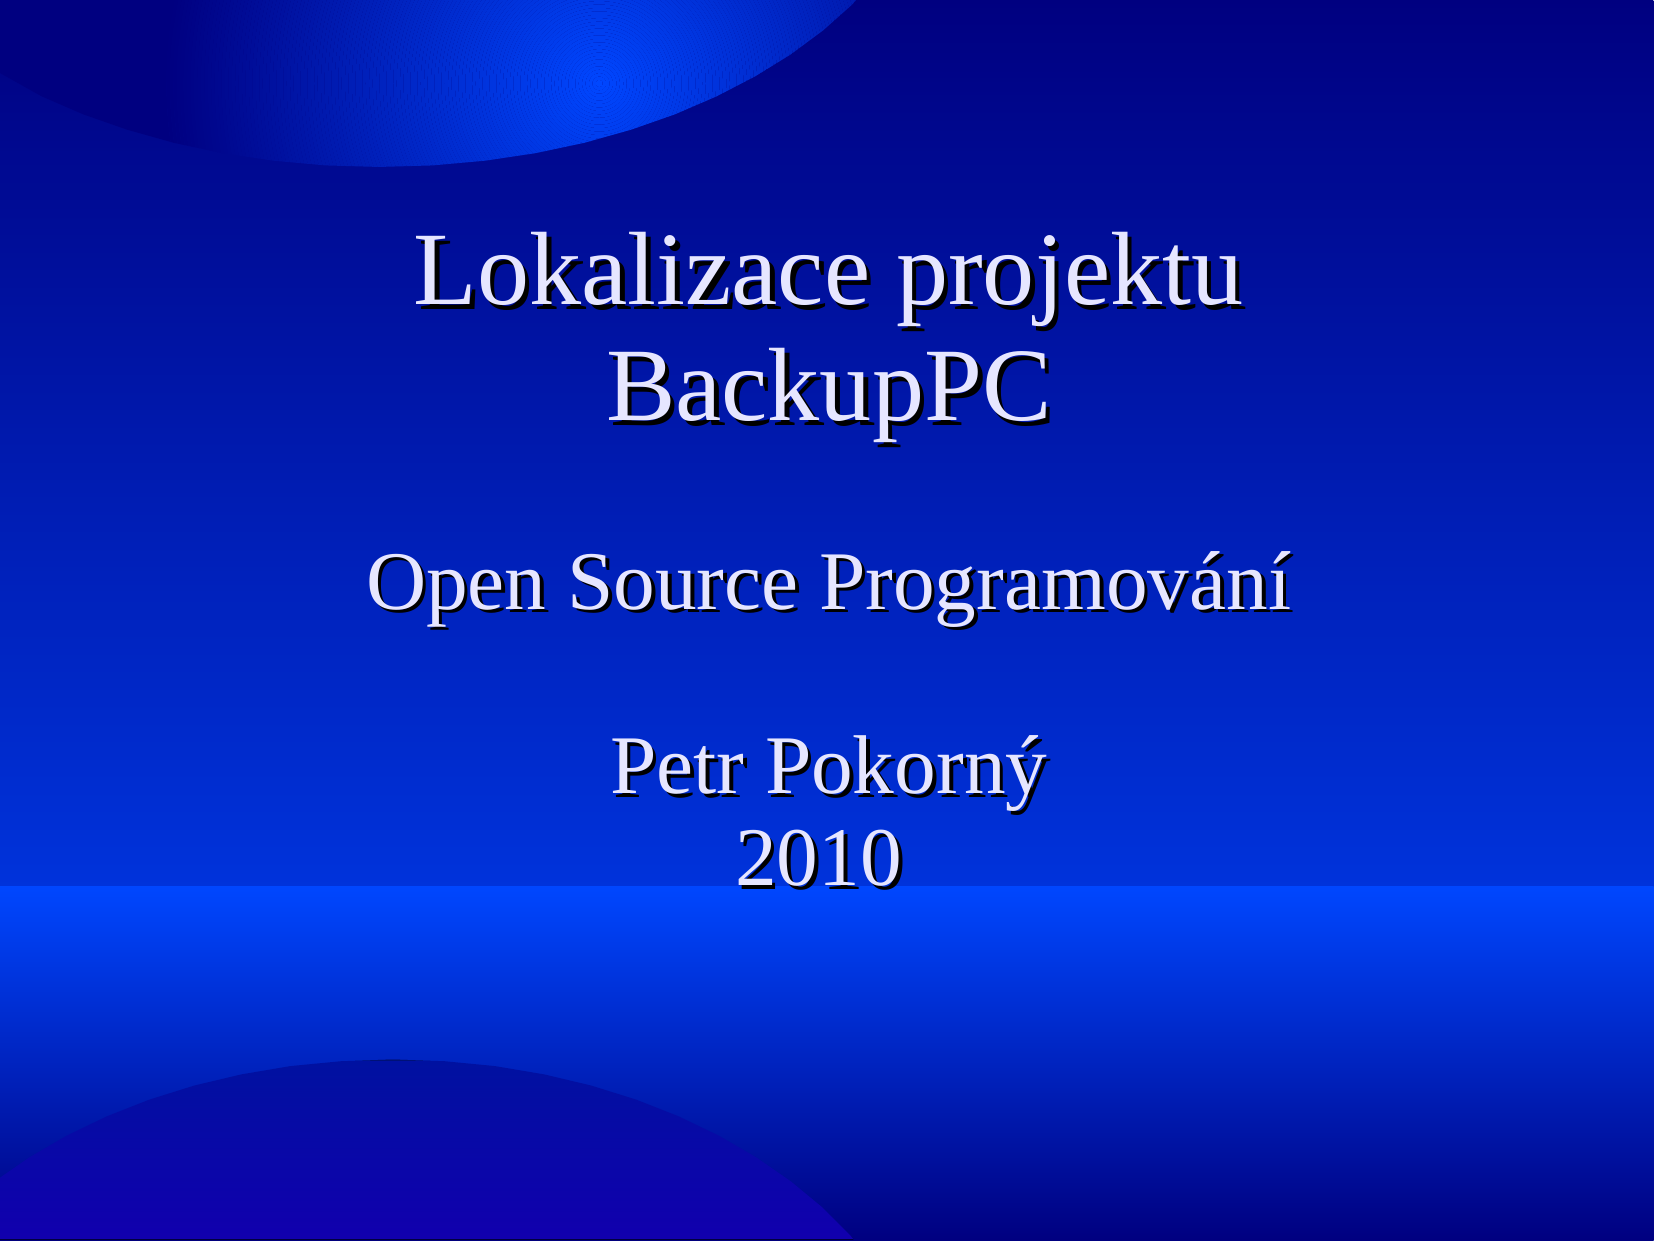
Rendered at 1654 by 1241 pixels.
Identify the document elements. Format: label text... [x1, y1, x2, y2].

title Lokalizace projektu BackupPC Open Source Programování Petr Pokorný 2010 [123, 211, 1536, 904]
